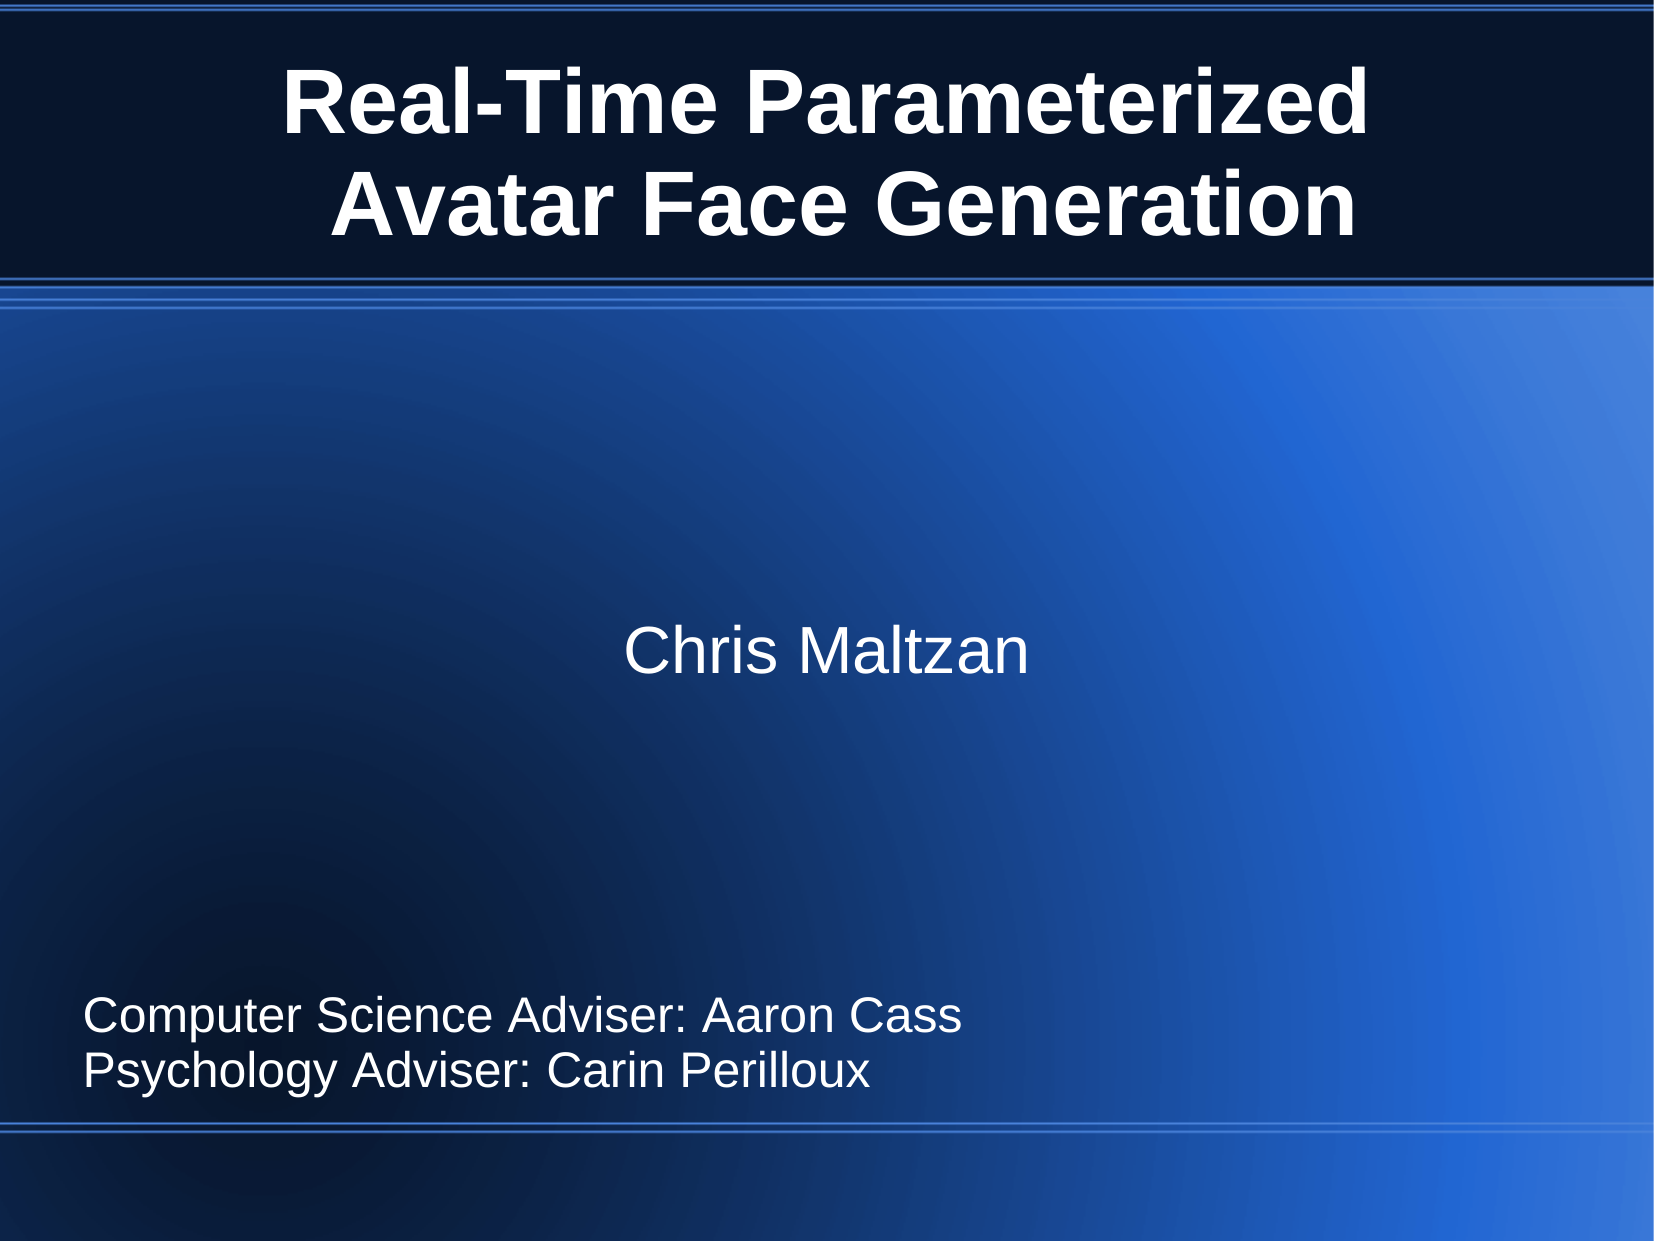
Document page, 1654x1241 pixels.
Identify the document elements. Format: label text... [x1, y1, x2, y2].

title Real-Time Parameterized Avatar Face Generation [82, 49, 1571, 257]
picture [0, 0, 1654, 1241]
subtitle Chris Maltzan Computer Science Adviser: Aaron Cass Psychology Adviser: Carin Perilloux [82, 313, 1571, 1099]
